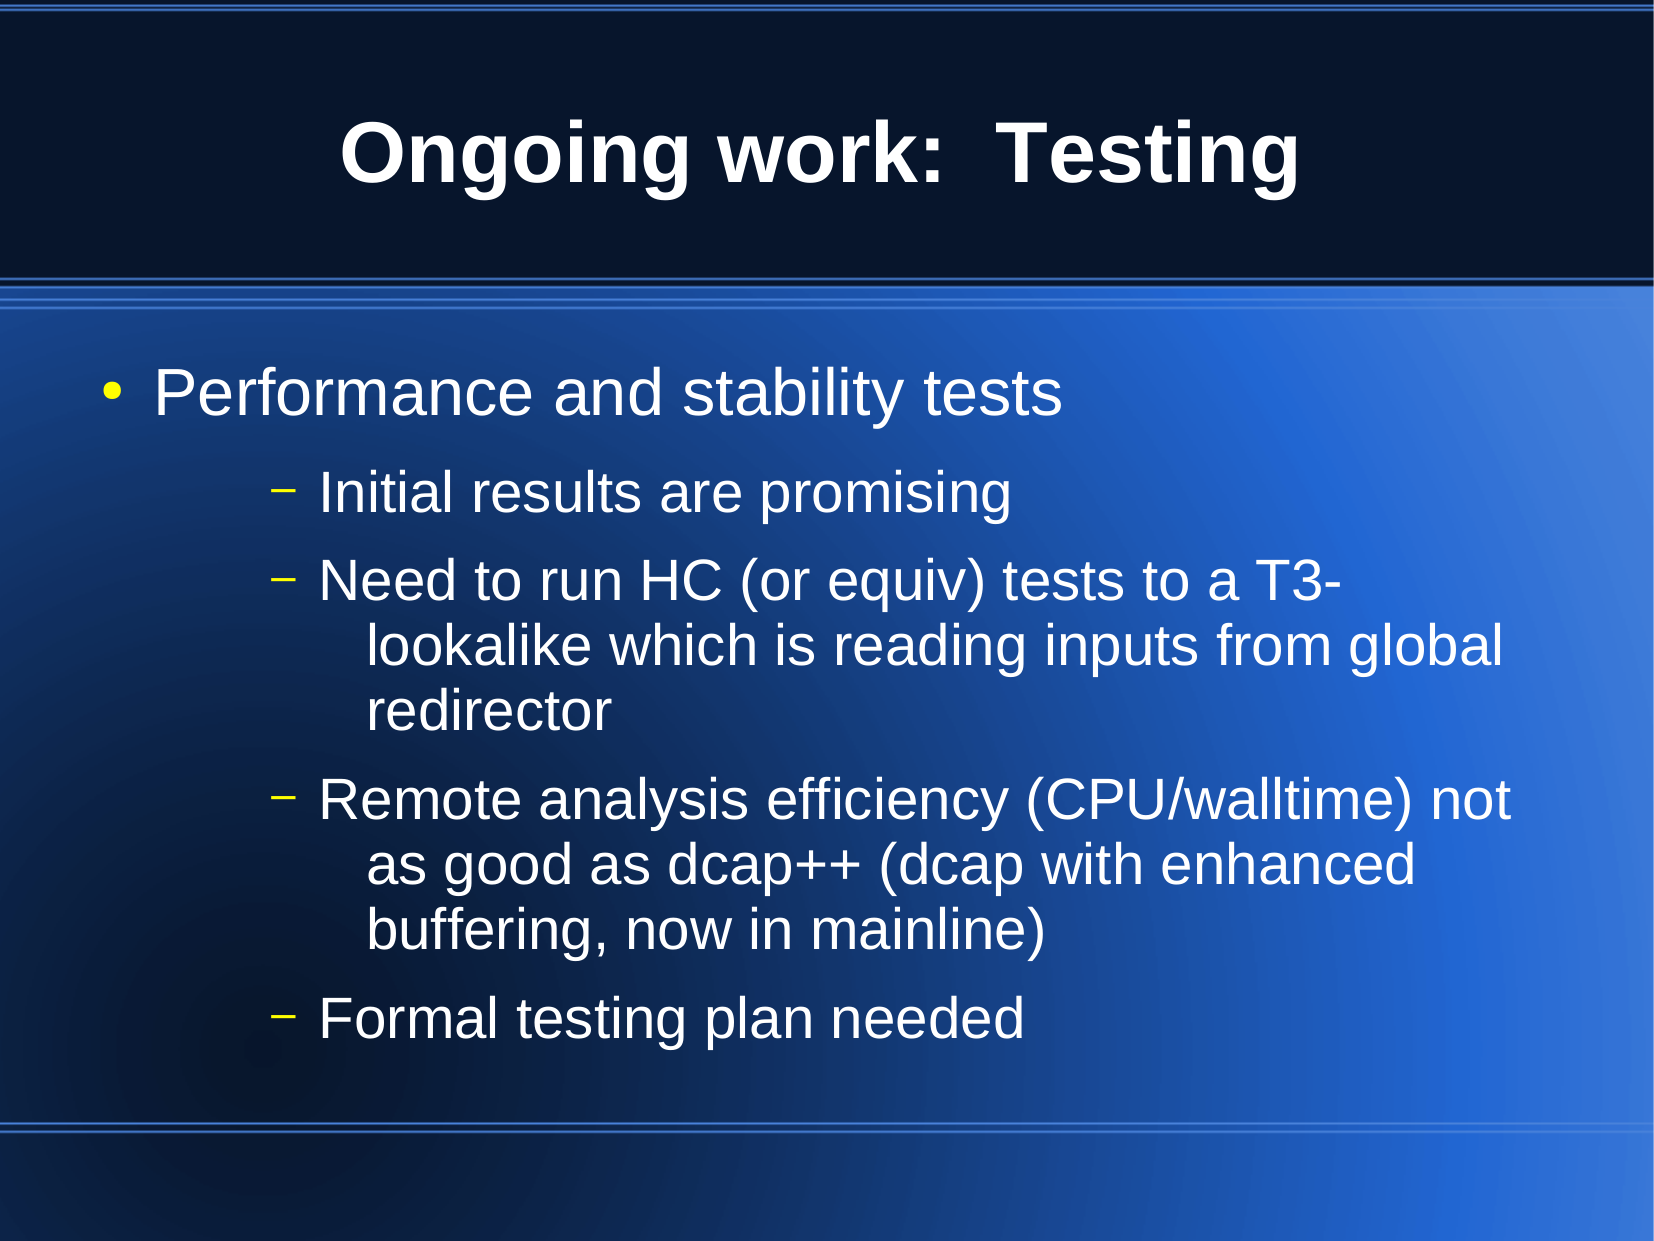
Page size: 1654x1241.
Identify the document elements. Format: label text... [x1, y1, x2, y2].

picture [0, 0, 1654, 1241]
list Performance and stability tests Initial results are promising Need to run HC (or equiv) tests to a T3-lookalike which is reading inputs from global redirector Remote analysis efficiency (CPU/walltime) not as good as dcap++ (dcap with enhanced buffering, now in mainline) Formal testing plan needed [82, 355, 1571, 1058]
title Ongoing work: Testing [82, 49, 1571, 257]
